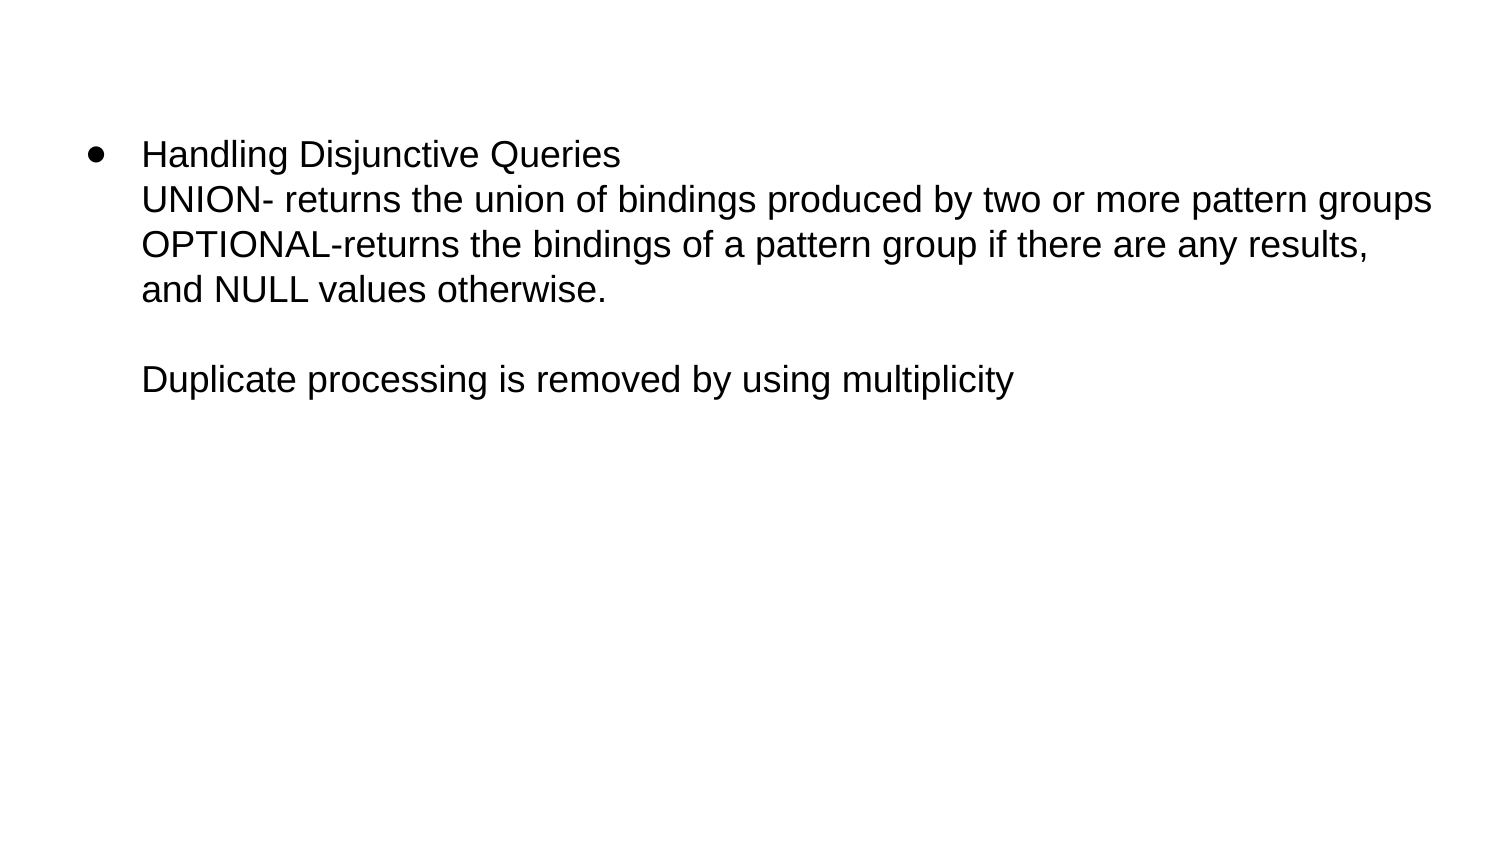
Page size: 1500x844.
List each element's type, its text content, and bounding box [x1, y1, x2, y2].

title Handling Disjunctive Queries UNION- returns the union of bindings produced by two or more pattern groups OPTIONAL-returns the bindings of a pattern group if there are any results, and NULL values otherwise. Duplicate processing is removed by using multiplicity [51, 102, 1449, 428]
